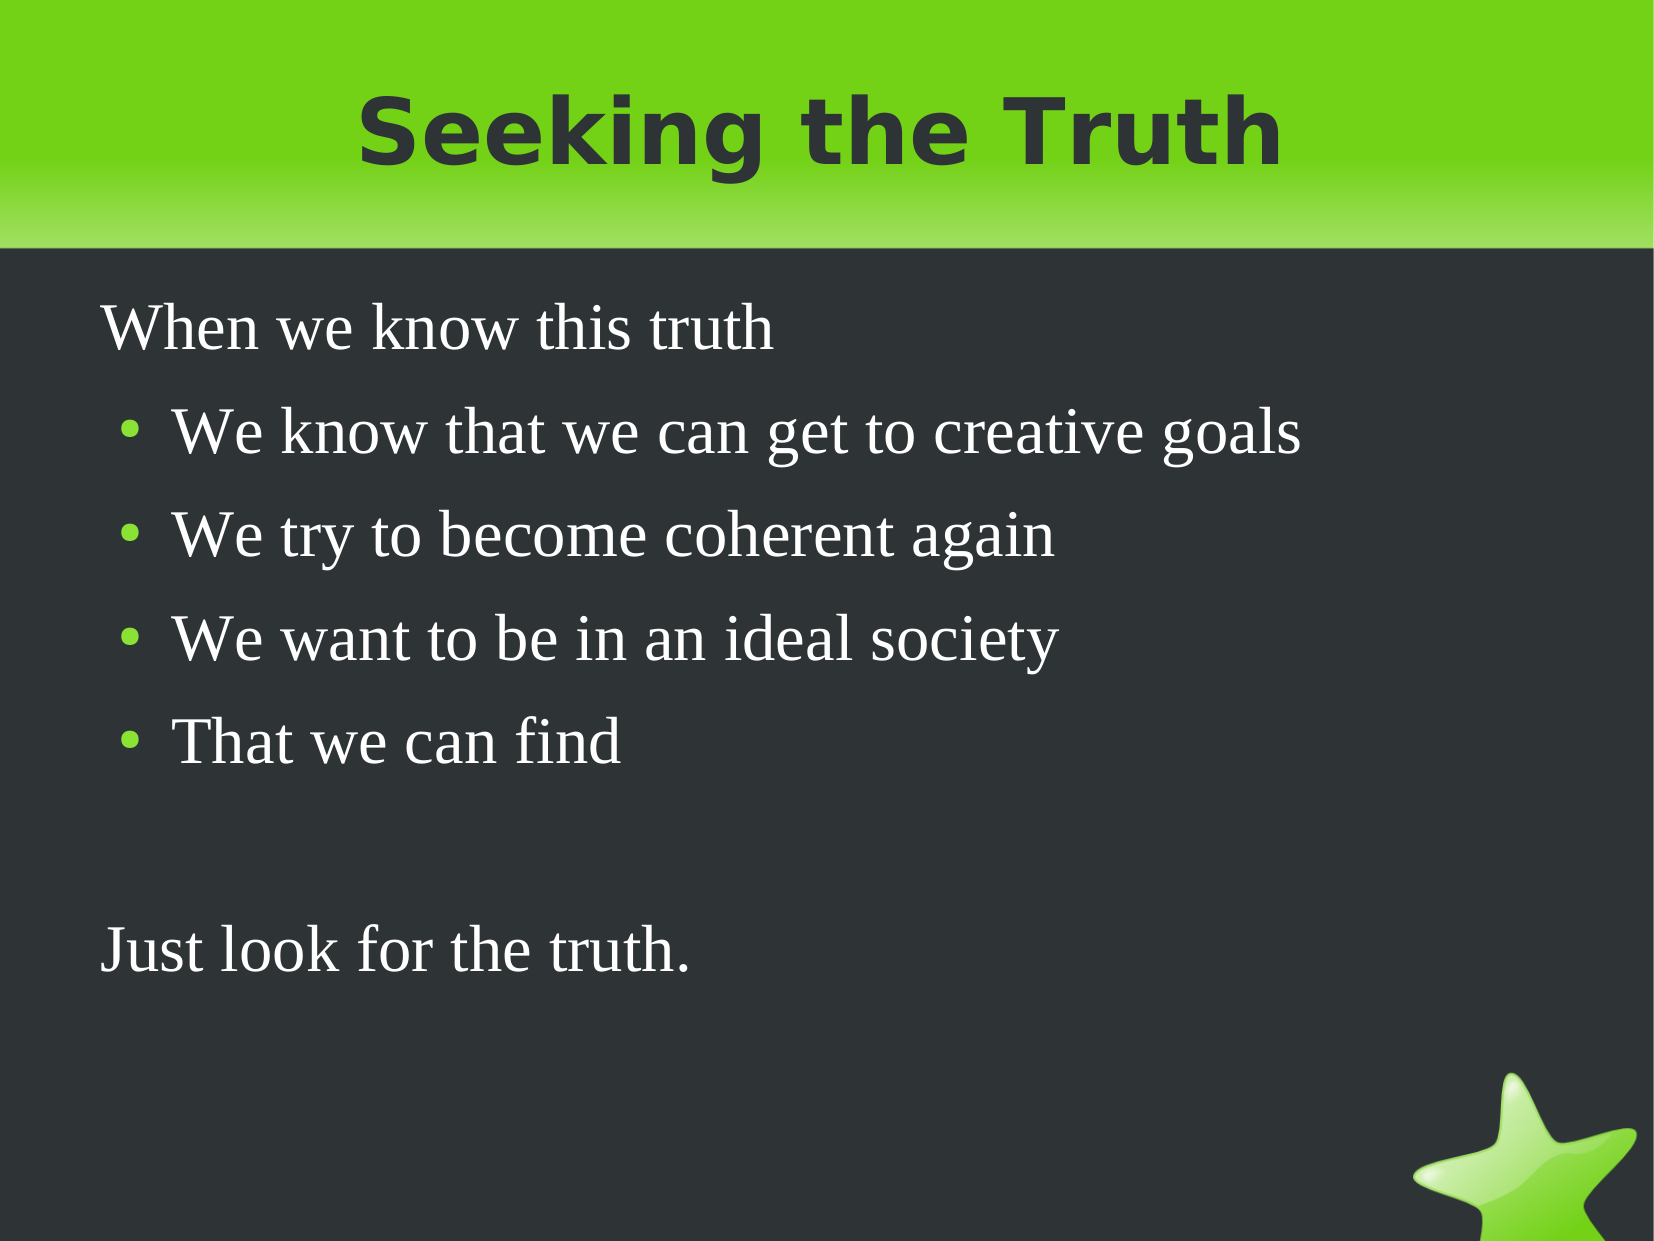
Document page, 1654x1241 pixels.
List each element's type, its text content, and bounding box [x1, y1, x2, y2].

list When we know this truth We know that we can get to creative goals We try to become coherent again We want to be in an ideal society That we can find Just look for the truth. [82, 290, 1571, 1144]
title Seeking the Truth [76, 36, 1565, 229]
picture [0, 0, 1654, 1241]
